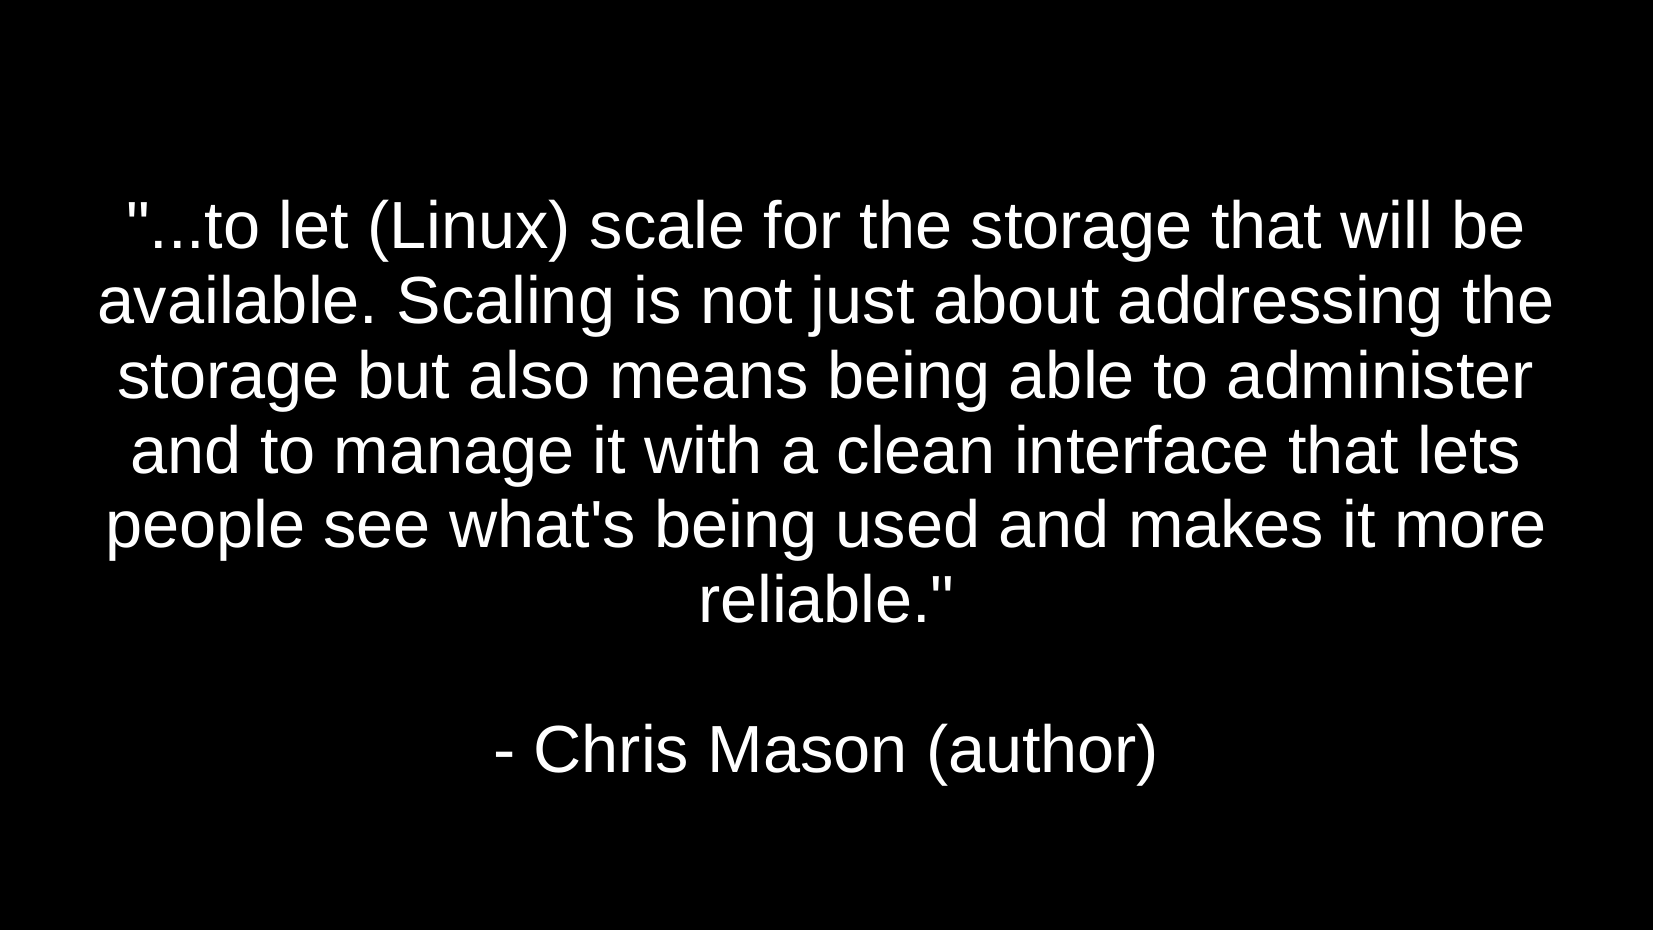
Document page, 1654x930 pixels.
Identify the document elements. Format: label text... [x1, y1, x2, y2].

subtitle "...to let (Linux) scale for the storage that will be available. Scaling is not just about addressing the storage but also means being able to administer and to manage it with a clean interface that lets people see what's being used and makes it more reliable." - Chris Mason (author) [82, 188, 1571, 787]
